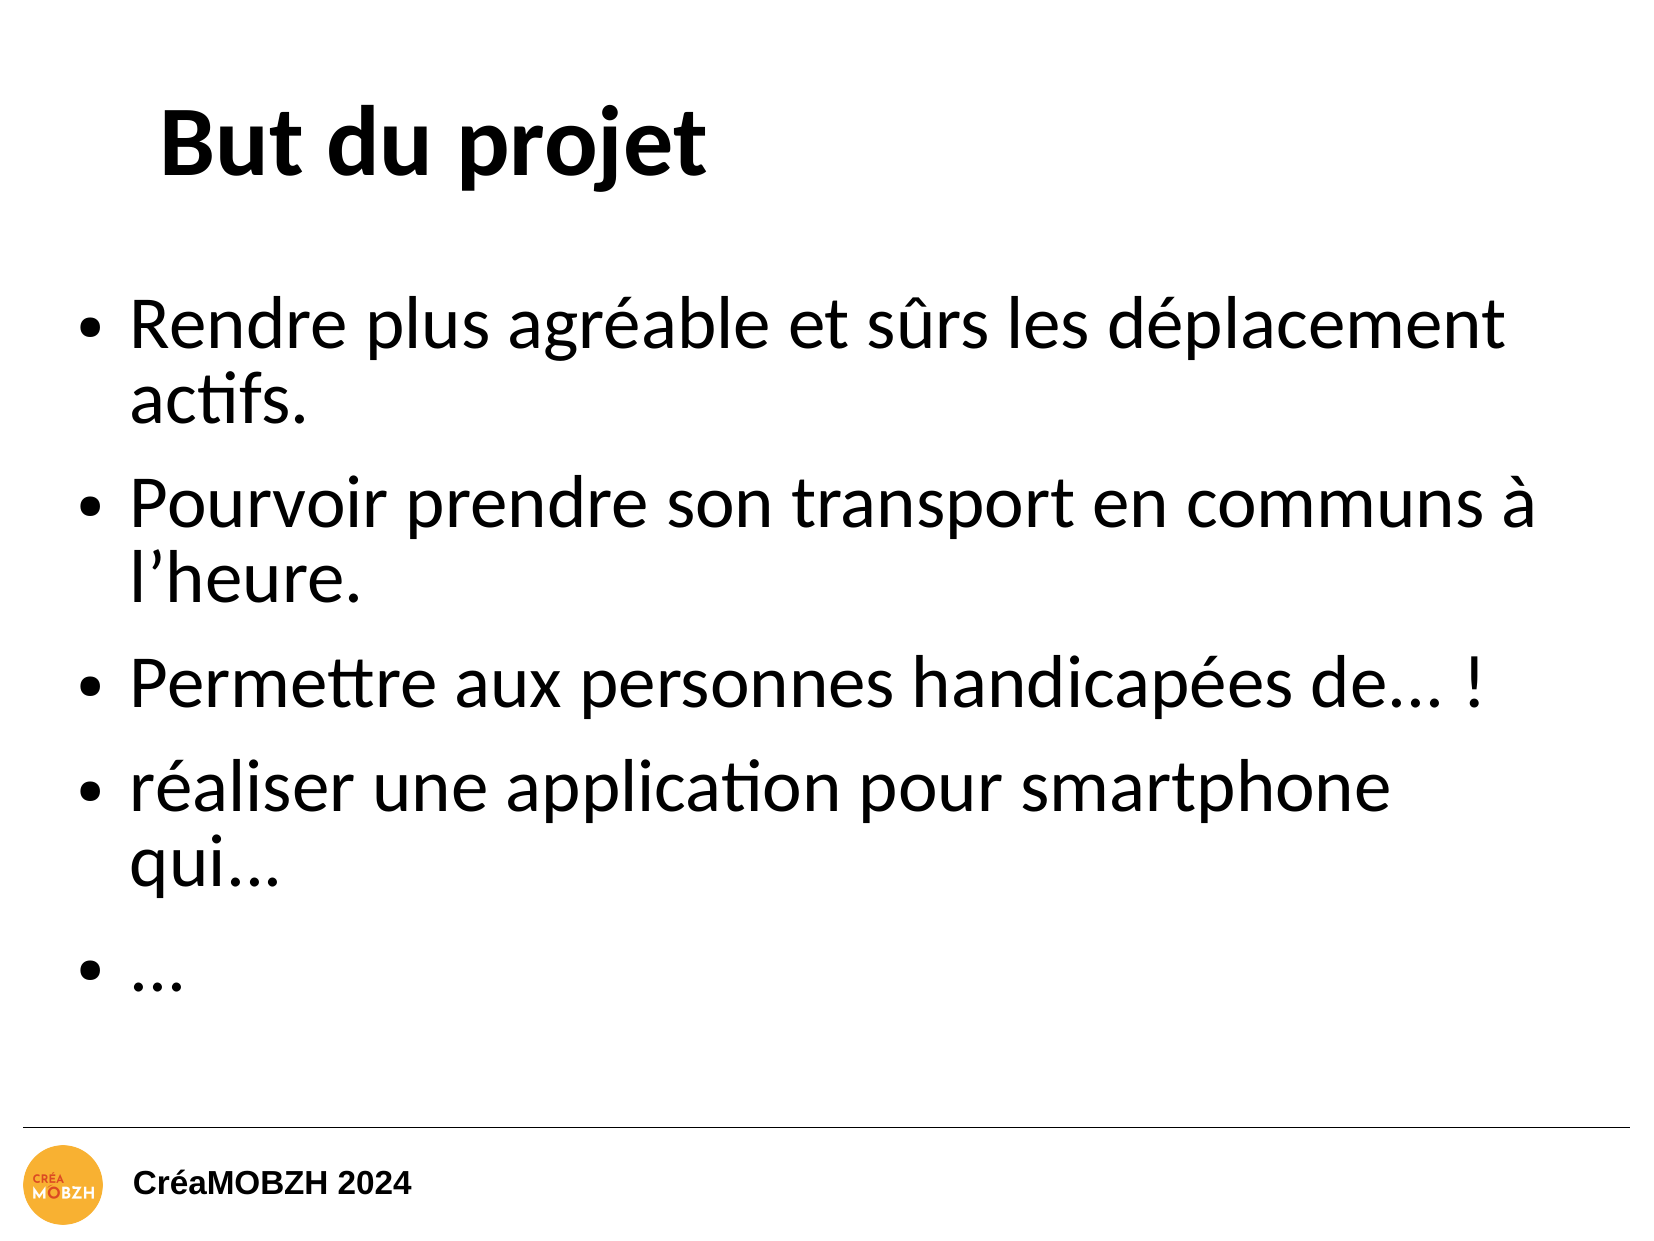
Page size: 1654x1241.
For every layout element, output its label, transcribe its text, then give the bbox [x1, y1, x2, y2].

picture [23, 1145, 103, 1225]
text_box CréaMOBZH 2024 [118, 1157, 1040, 1241]
list Rendre plus agréable et sûrs les déplacement actifs. Pourvoir prendre son transport en communs à l’heure. Permettre aux personnes handicapées de... ! réaliser une application pour smartphone qui... ... [59, 291, 1548, 1111]
title But du projet [11, 47, 1347, 255]
